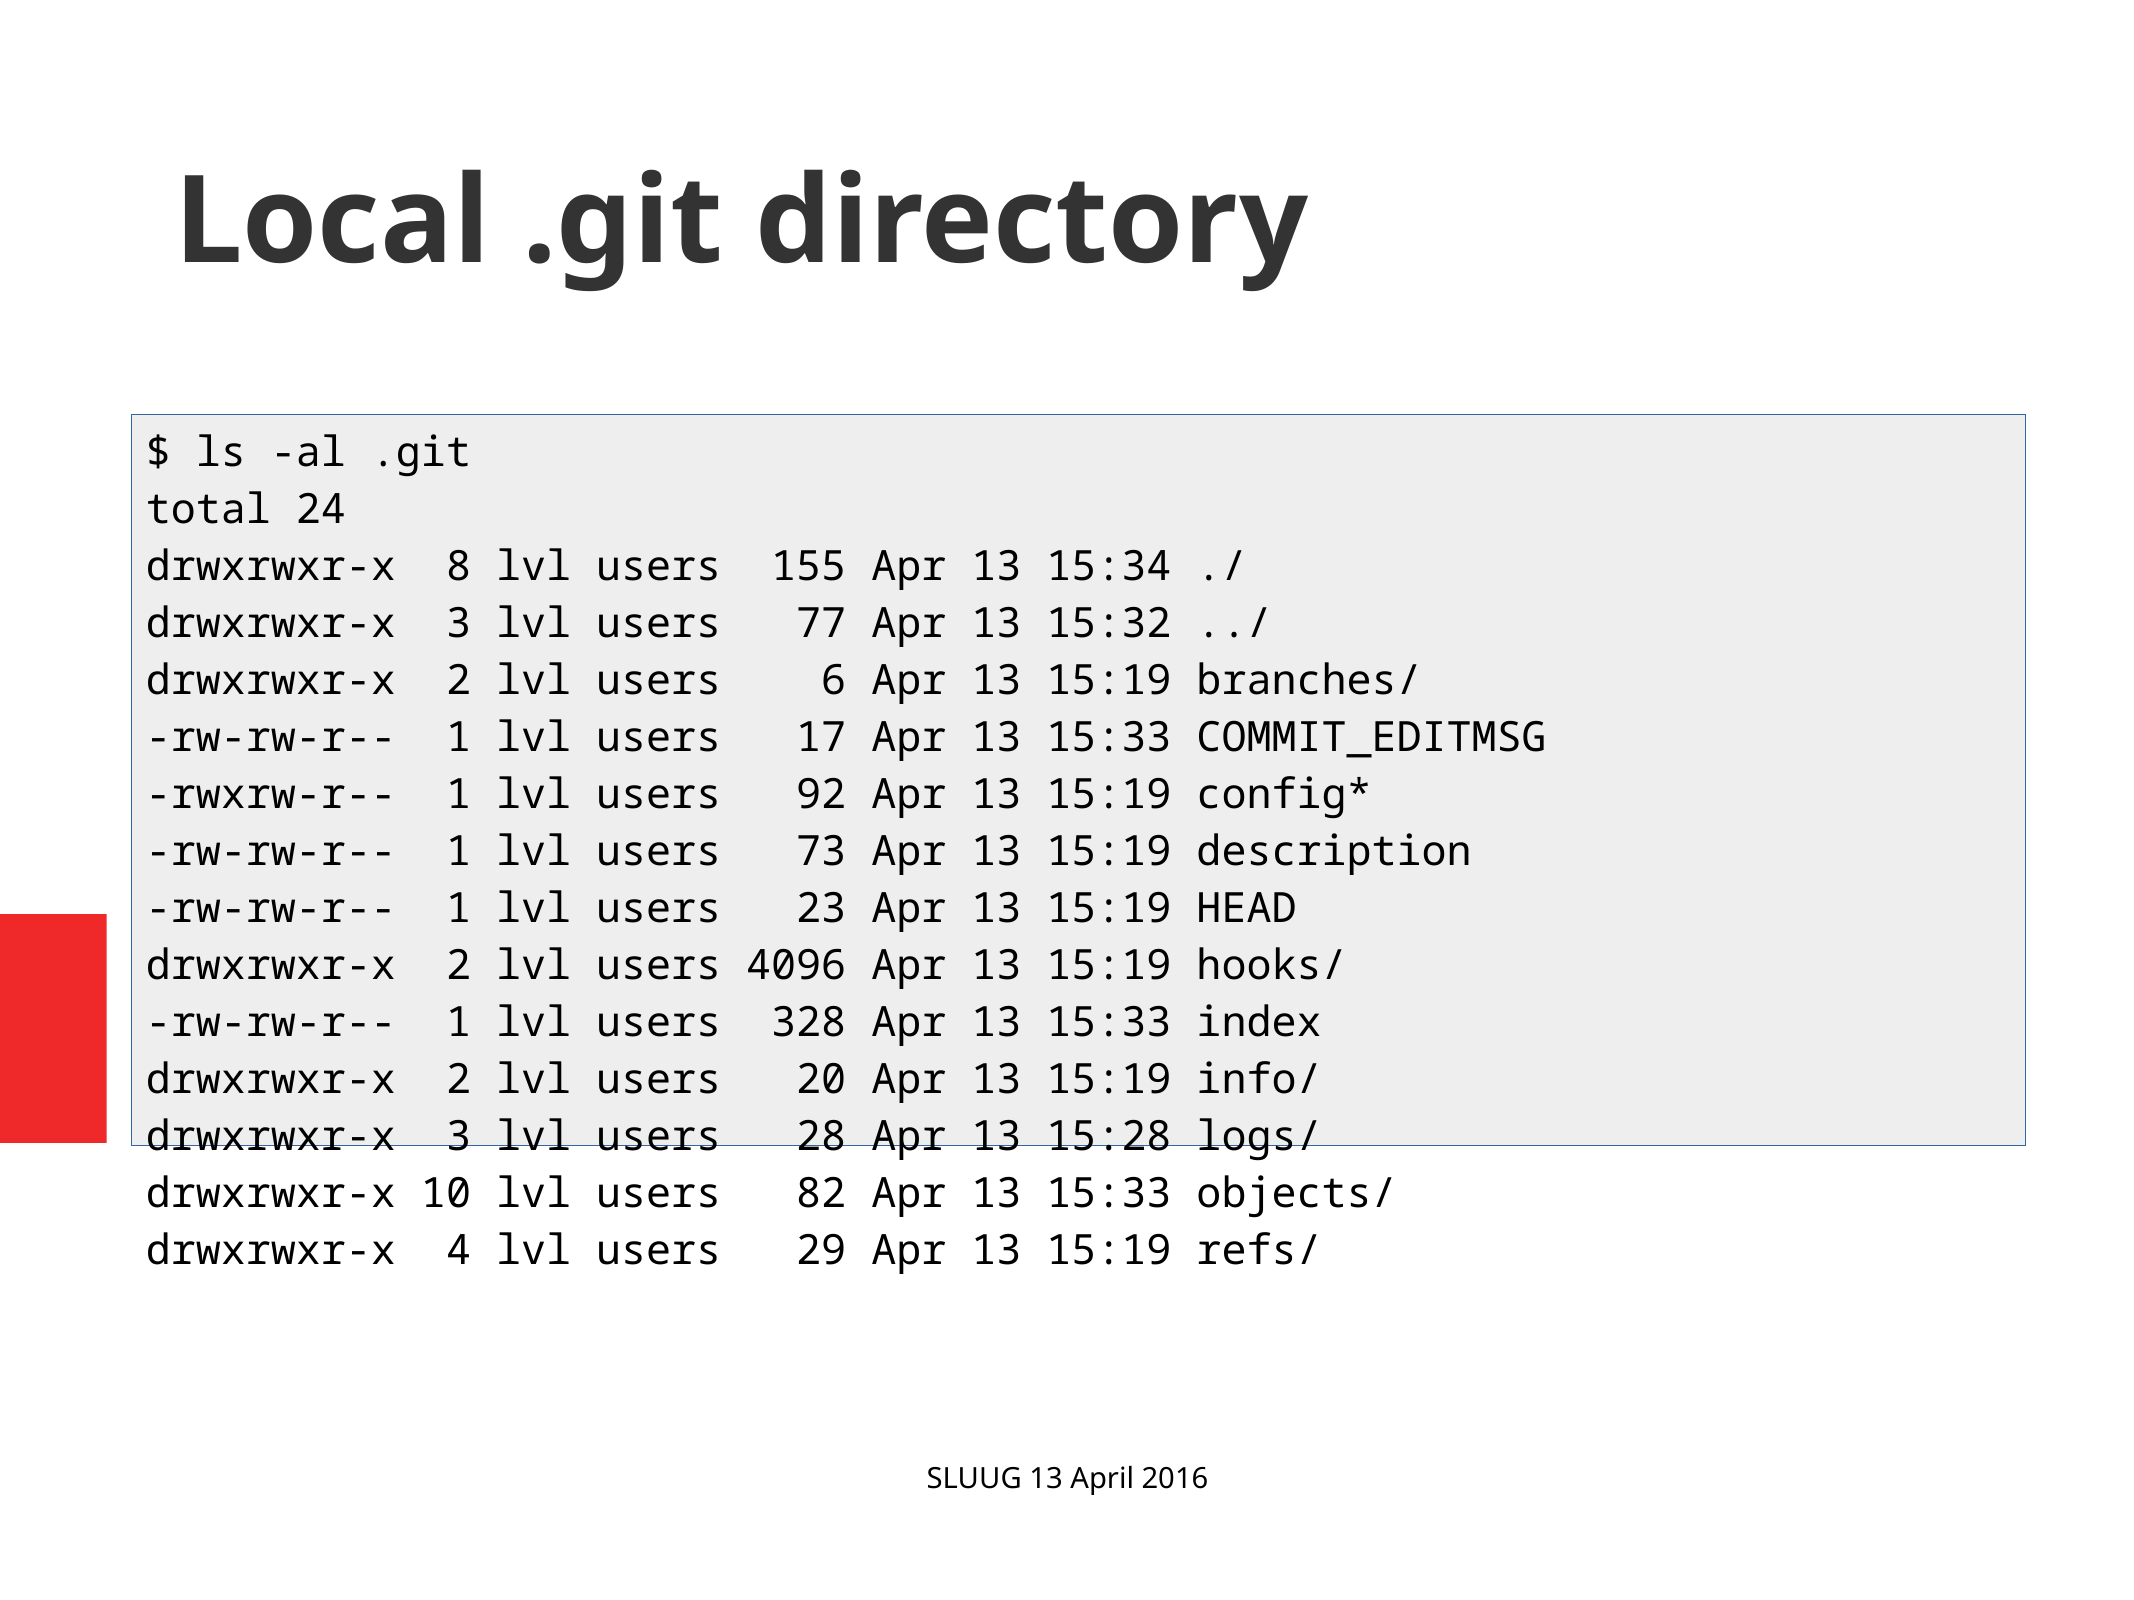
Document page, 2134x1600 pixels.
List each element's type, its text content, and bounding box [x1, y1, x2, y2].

title Local .git directory [174, 62, 1988, 368]
text_box $ ls -al .git total 24 drwxrwxr-x 8 lvl users 155 Apr 13 15:34 ./ drwxrwxr-x 3 lvl users 77 Apr 13 15:32 ../ drwxrwxr-x 2 lvl users 6 Apr 13 15:19 branches/ -rw-rw-r-- 1 lvl users 17 Apr 13 15:33 COMMIT_EDITMSG -rwxrw-r-- 1 lvl users 92 Apr 13 15:19 config* -rw-rw-r-- 1 lvl users 73 Apr 13 15:19 description -rw-rw-r-- 1 lvl users 23 Apr 13 15:19 HEAD drwxrwxr-x 2 lvl users 4096 Apr 13 15:19 hooks/ -rw-rw-r-- 1 lvl users 328 Apr 13 15:33 index drwxrwxr-x 2 lvl users 20 Apr 13 15:19 info/ drwxrwxr-x 3 lvl users 28 Apr 13 15:28 logs/ drwxrwxr-x 10 lvl users 82 Apr 13 15:33 objects/ drwxrwxr-x 4 lvl users 29 Apr 13 15:19 refs/ [131, 414, 2025, 1146]
